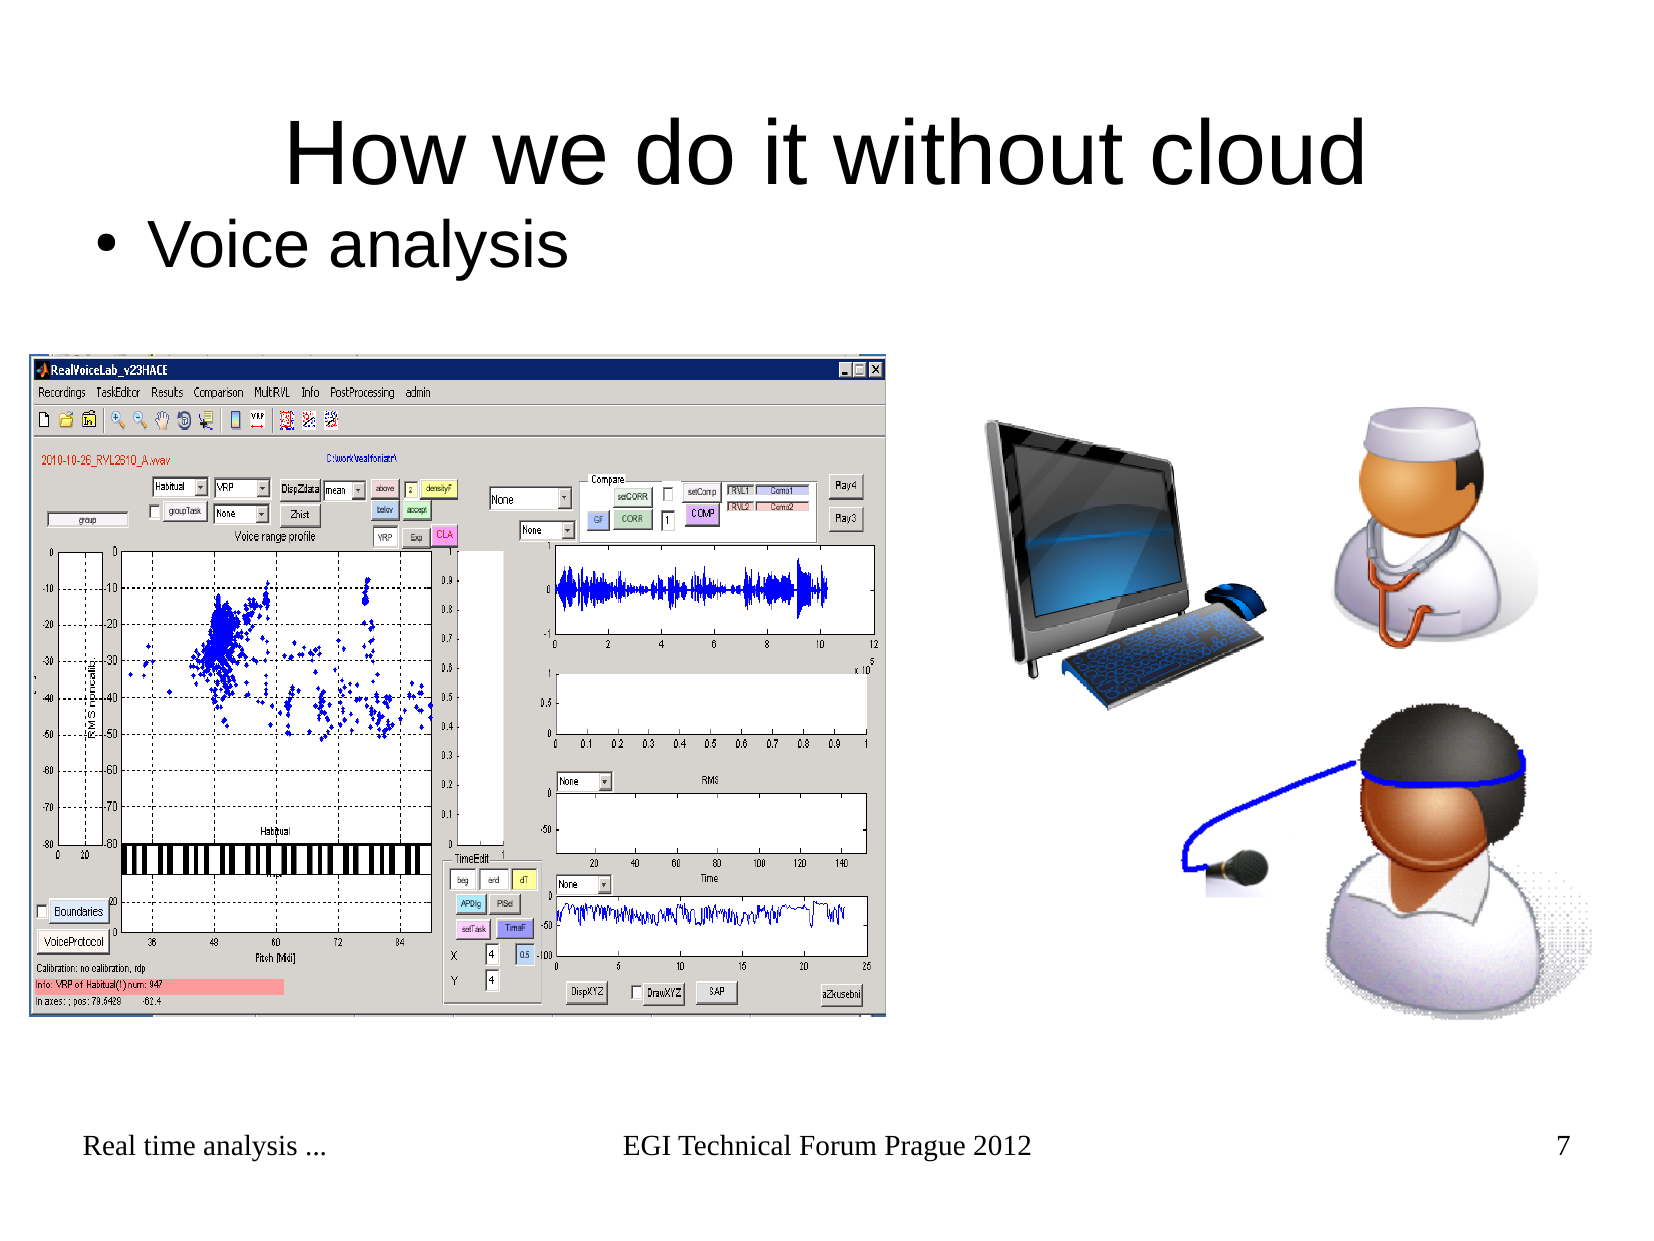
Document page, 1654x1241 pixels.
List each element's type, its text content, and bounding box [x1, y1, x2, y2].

picture [1299, 404, 1565, 650]
list Voice analysis [76, 206, 1565, 384]
title How we do it without cloud [82, 49, 1571, 257]
picture [974, 413, 1625, 1034]
picture [29, 354, 886, 1017]
